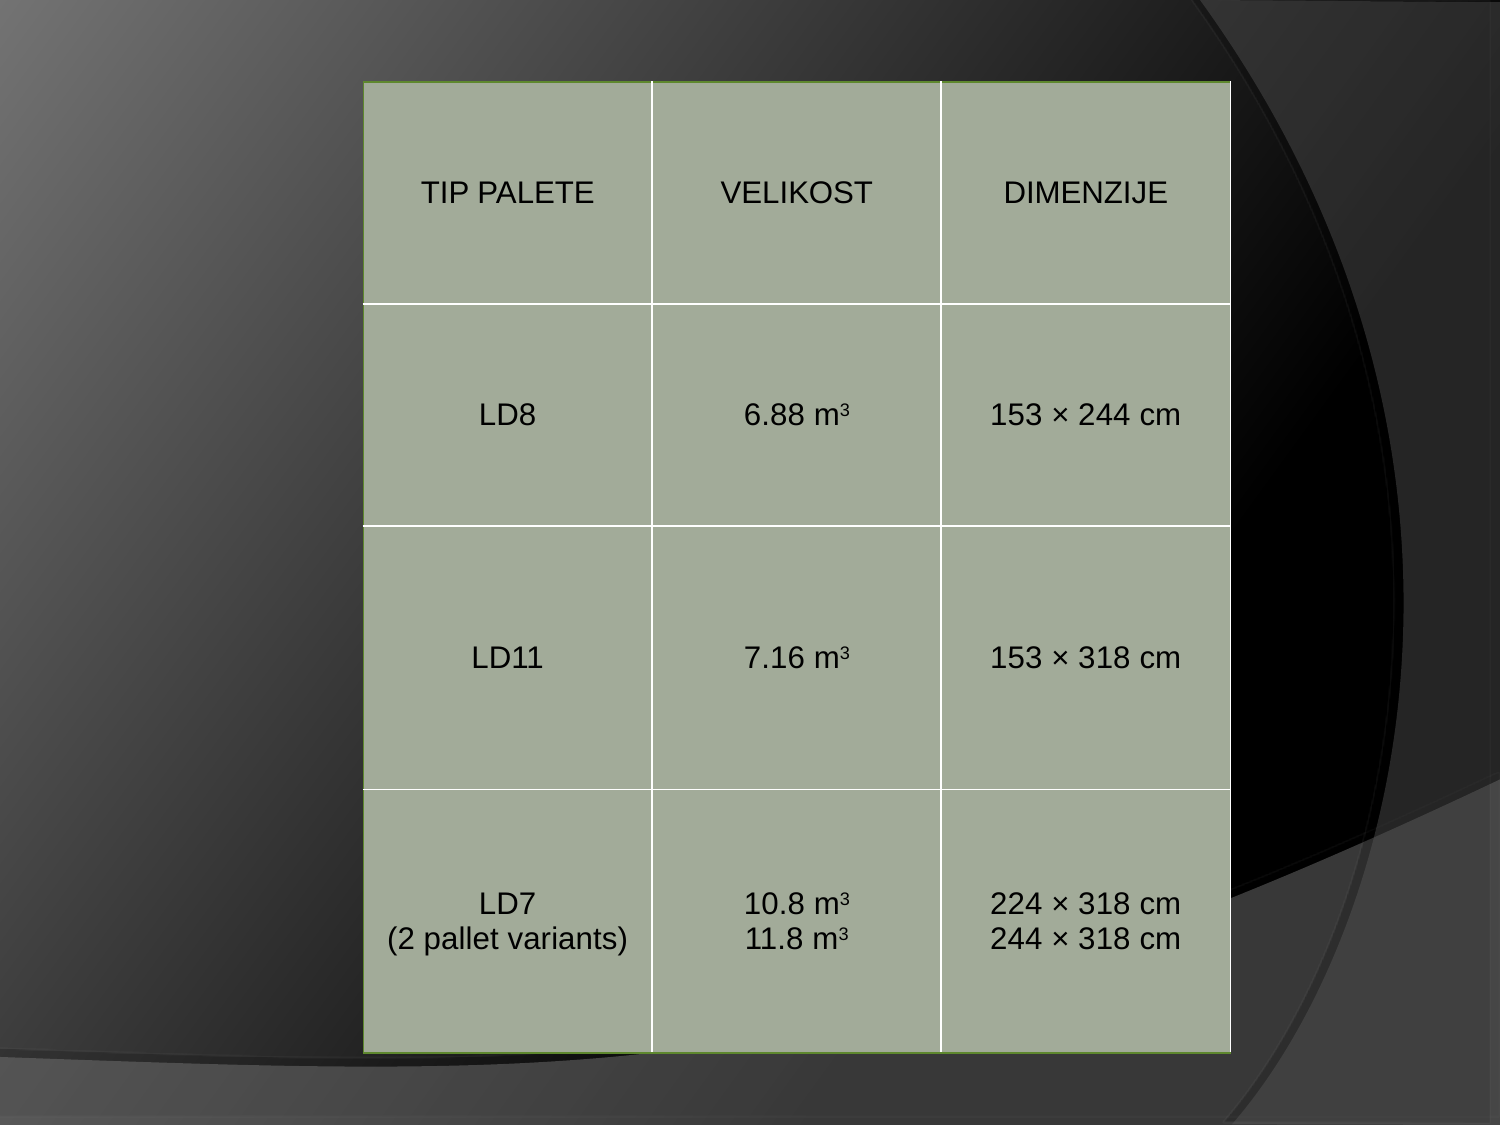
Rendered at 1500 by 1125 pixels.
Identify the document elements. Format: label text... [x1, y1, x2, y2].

table_cell 153 × 244 cm [942, 305, 1230, 525]
table_header TIP PALETE [364, 83, 651, 303]
table_header DIMENZIJE [942, 83, 1230, 303]
table_cell LD11 [364, 527, 651, 789]
table_cell 224 × 318 cm 244 × 318 cm [942, 790, 1230, 1052]
table_cell 6.88 m3 [653, 305, 940, 525]
table_cell 7.16 m3 [653, 527, 940, 789]
table_header VELIKOST [653, 83, 940, 303]
table_cell 153 × 318 cm [942, 527, 1230, 789]
table_cell LD8 [364, 305, 651, 525]
table_cell 10.8 m3 11.8 m3 [653, 790, 940, 1052]
table_cell LD7 (2 pallet variants) [364, 790, 651, 1052]
